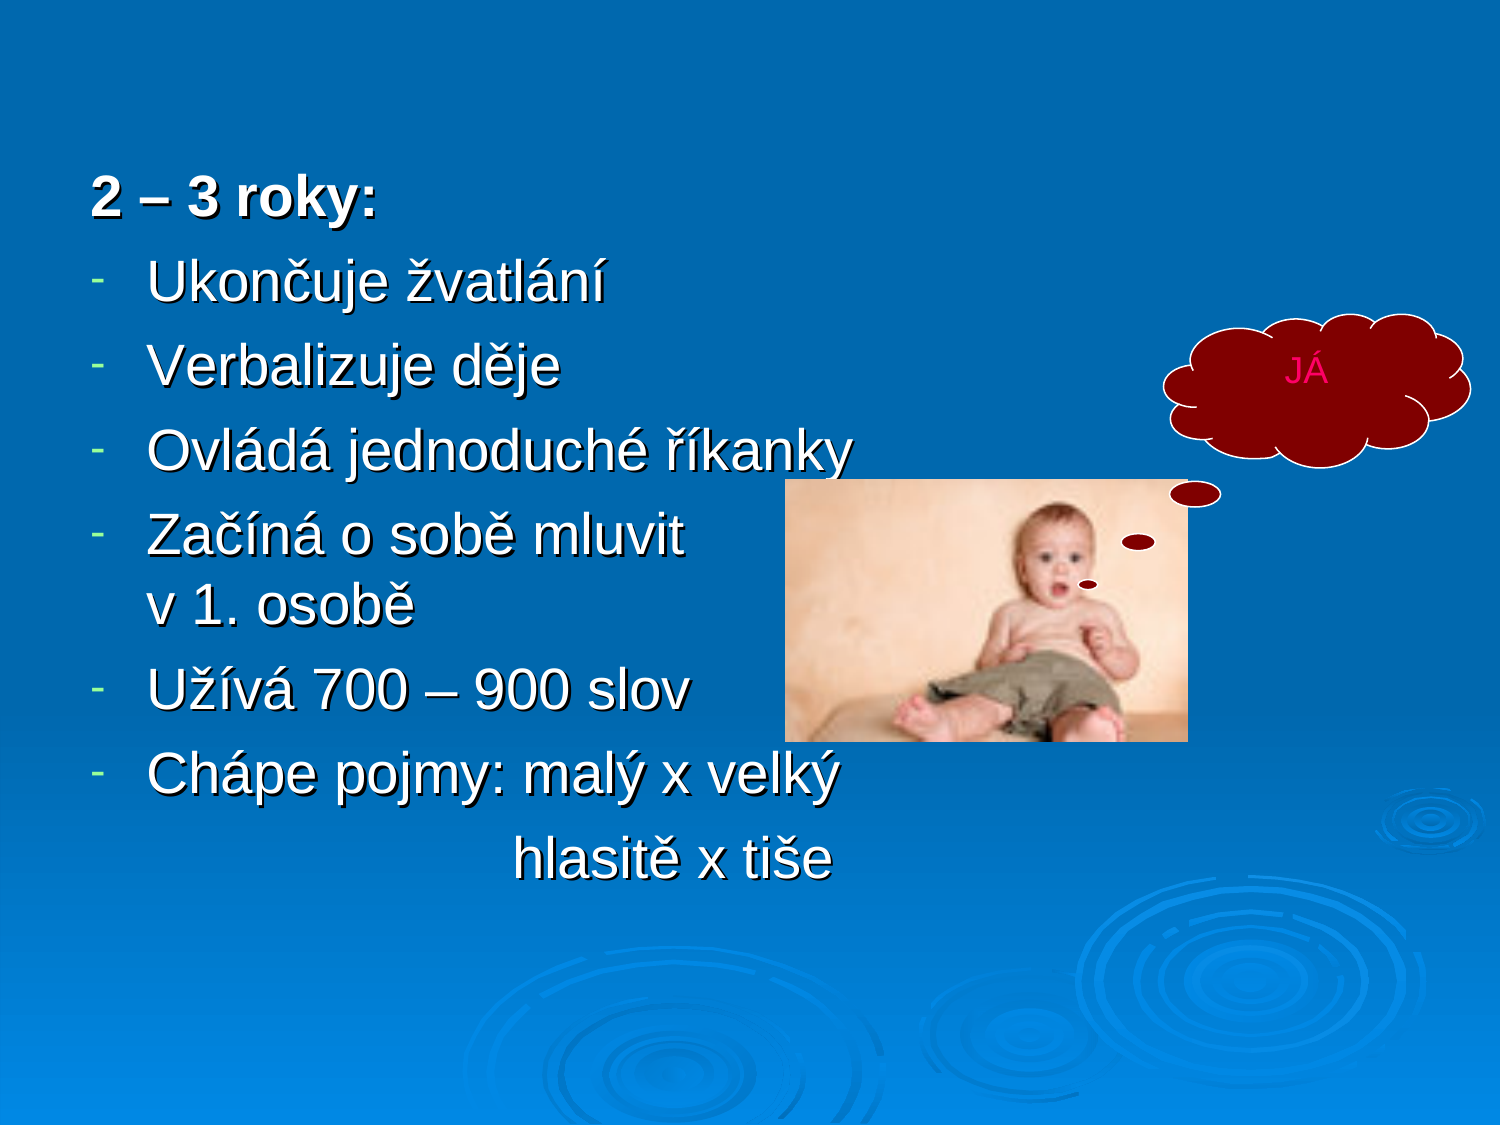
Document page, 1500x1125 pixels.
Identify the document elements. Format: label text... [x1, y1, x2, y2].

text_box JÁ [1077, 579, 1098, 590]
picture [785, 479, 1188, 742]
text_box JÁ [1121, 533, 1156, 551]
text_box JÁ [1163, 314, 1471, 468]
list 2 – 3 roky: Ukončuje žvatlání Verbalizuje děje Ovládá jednoduché říkanky Začíná o sobě mluvit v 1. osobě Užívá 700 – 900 slov Chápe pojmy: malý x velký hlasitě x tiše [74, 66, 928, 1005]
text_box JÁ [1169, 481, 1221, 507]
